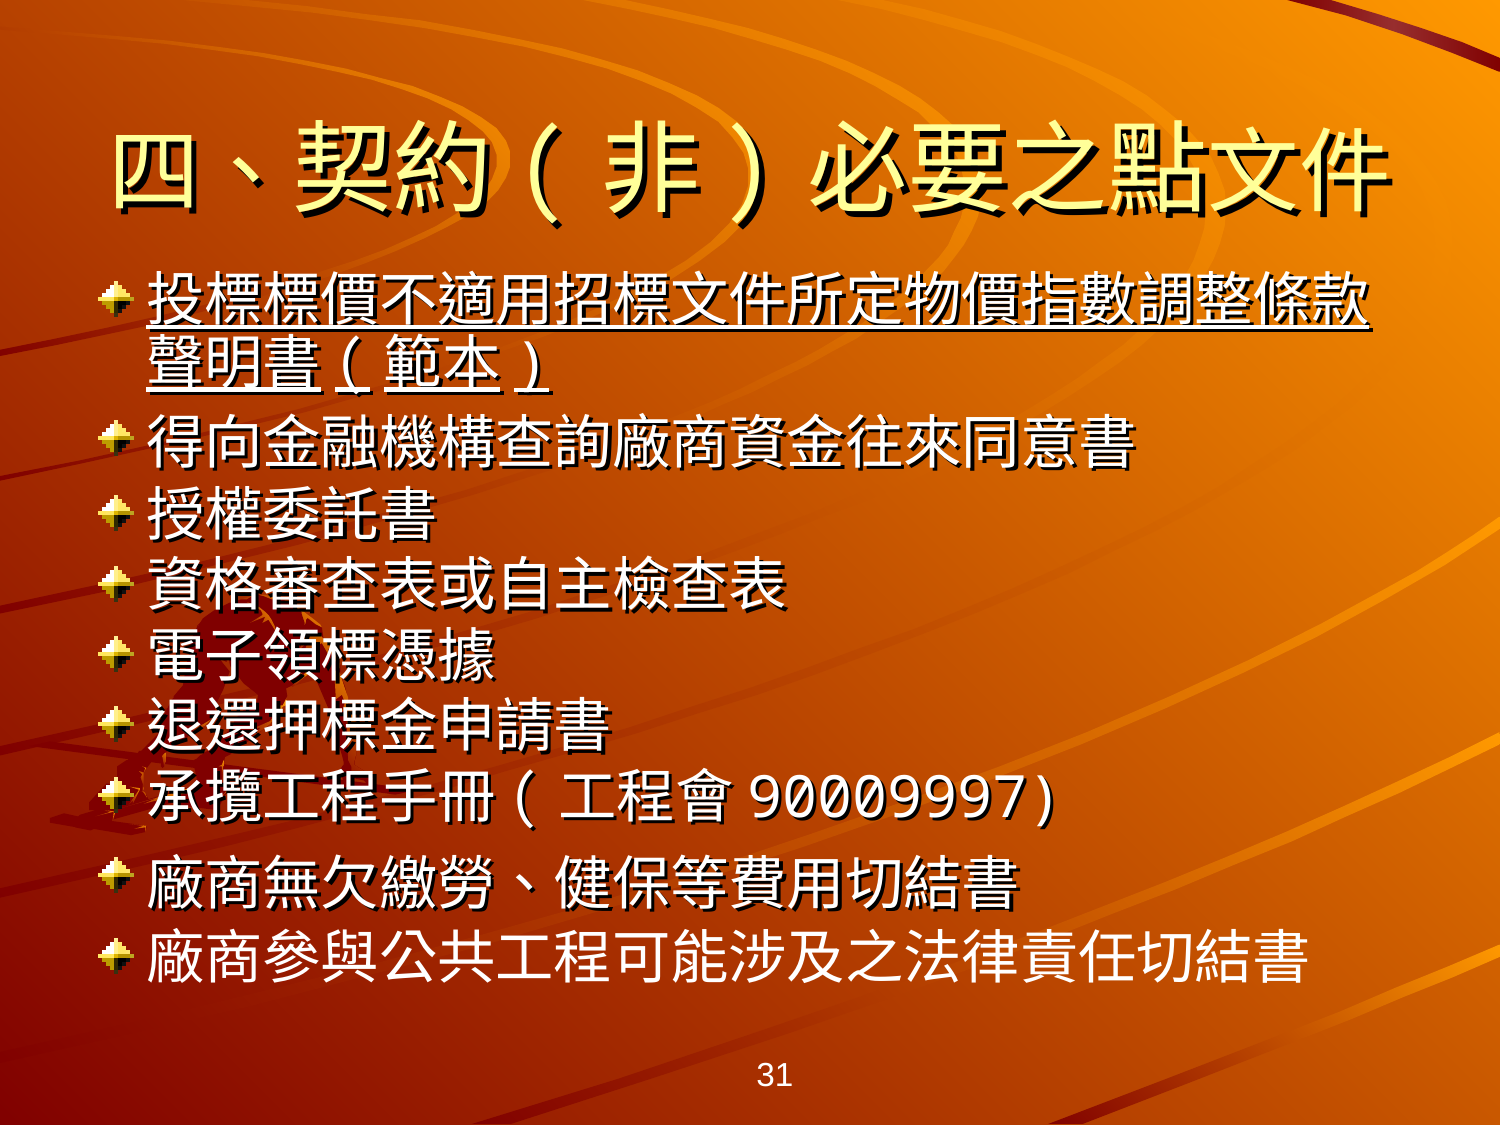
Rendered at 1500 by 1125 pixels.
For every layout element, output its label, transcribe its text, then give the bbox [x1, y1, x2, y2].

title 四、契約(非)必要之點文件 [75, 25, 1426, 233]
list 投標標價不適用招標文件所定物價指數調整條款聲明書(範本) 得向金融機構查詢廠商資金往來同意書 授權委託書 資格審查表或自主檢查表 電子領標憑據 退還押標金申請書 承攬工程手冊(工程會90009997) 廠商無欠繳勞、健保等費用切結書 廠商參與公共工程可能涉及之法律責任切結書 [75, 262, 1426, 1006]
text_box <編號> [537, 1023, 1013, 1102]
